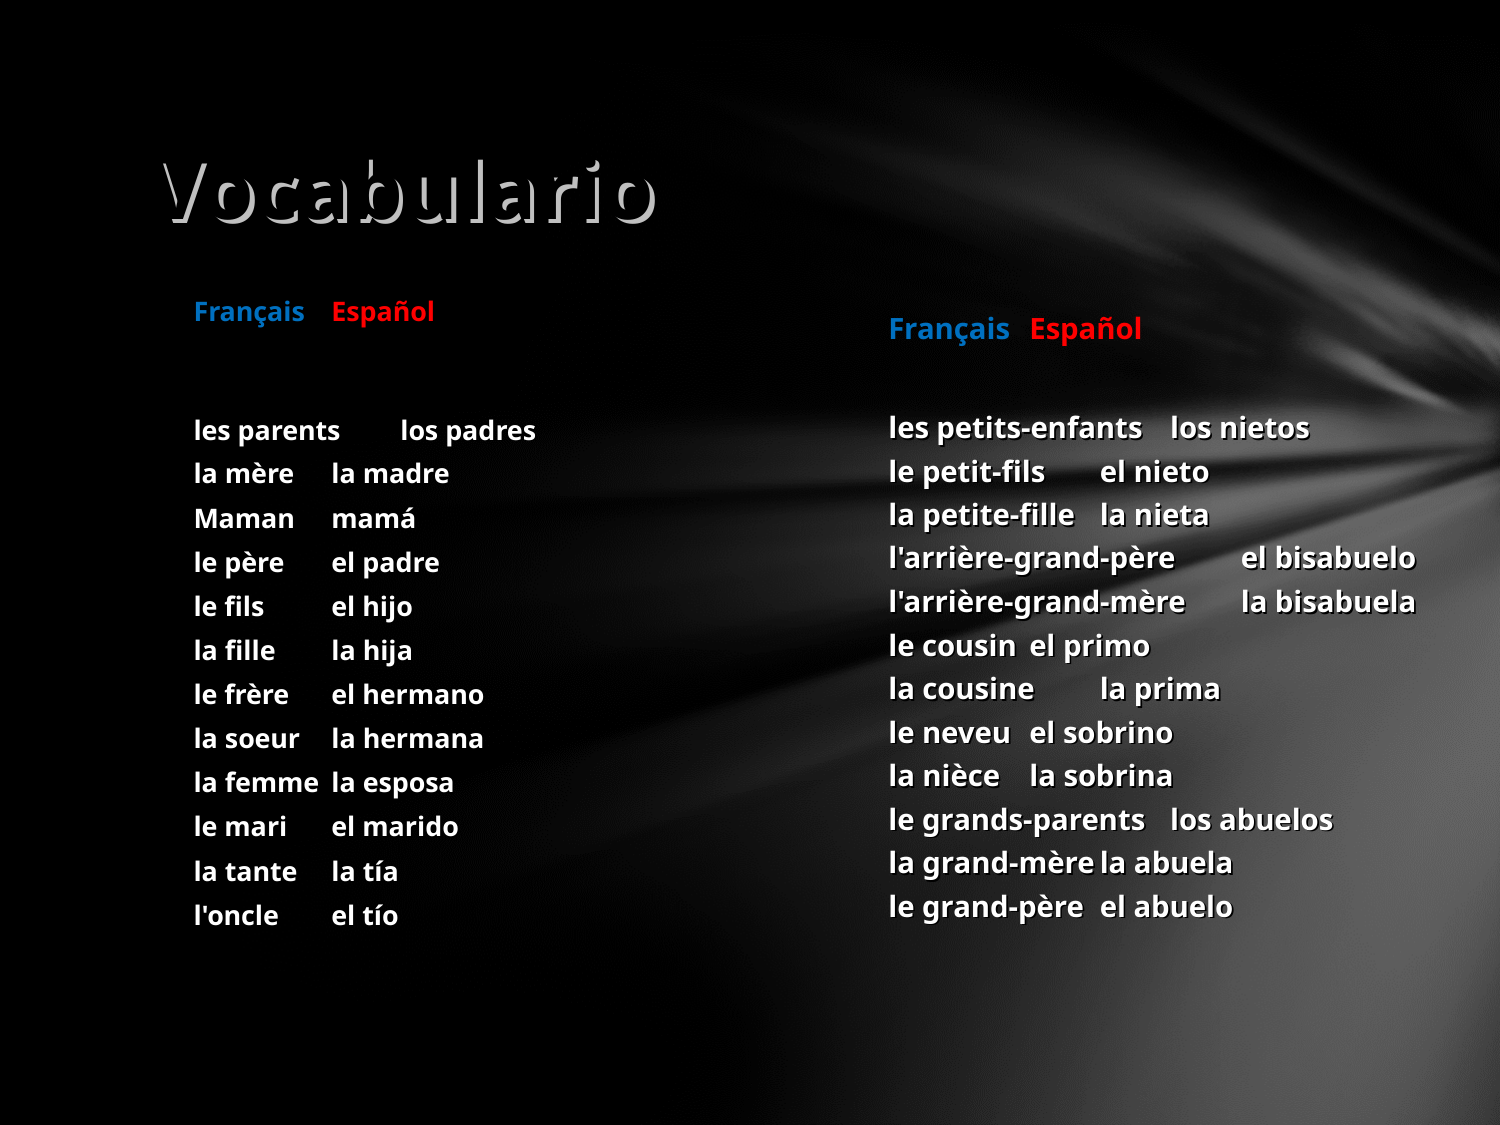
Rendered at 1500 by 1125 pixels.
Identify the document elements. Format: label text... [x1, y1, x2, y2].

title Vocabulario [134, 54, 1396, 244]
list Français Español les petits-enfants los nietos le petit-fils el nieto la petite-fille la nieta l'arrière-grand-père el bisabuelo l'arrière-grand-mère la bisabuela le cousin el primo la cousine la prima le neveu el sobrino la nièce la sobrina le grands-parents los abuelos la grand-mère la abuela le grand-père el abuelo [750, 255, 1436, 959]
list Français Español les parents los padres la mère la madre Maman mamá le père el padre le fils el hijo la fille la hija le frère el hermano la soeur la hermana la femme la esposa le mari el marido la tante la tía l'oncle el tío [57, 239, 696, 944]
